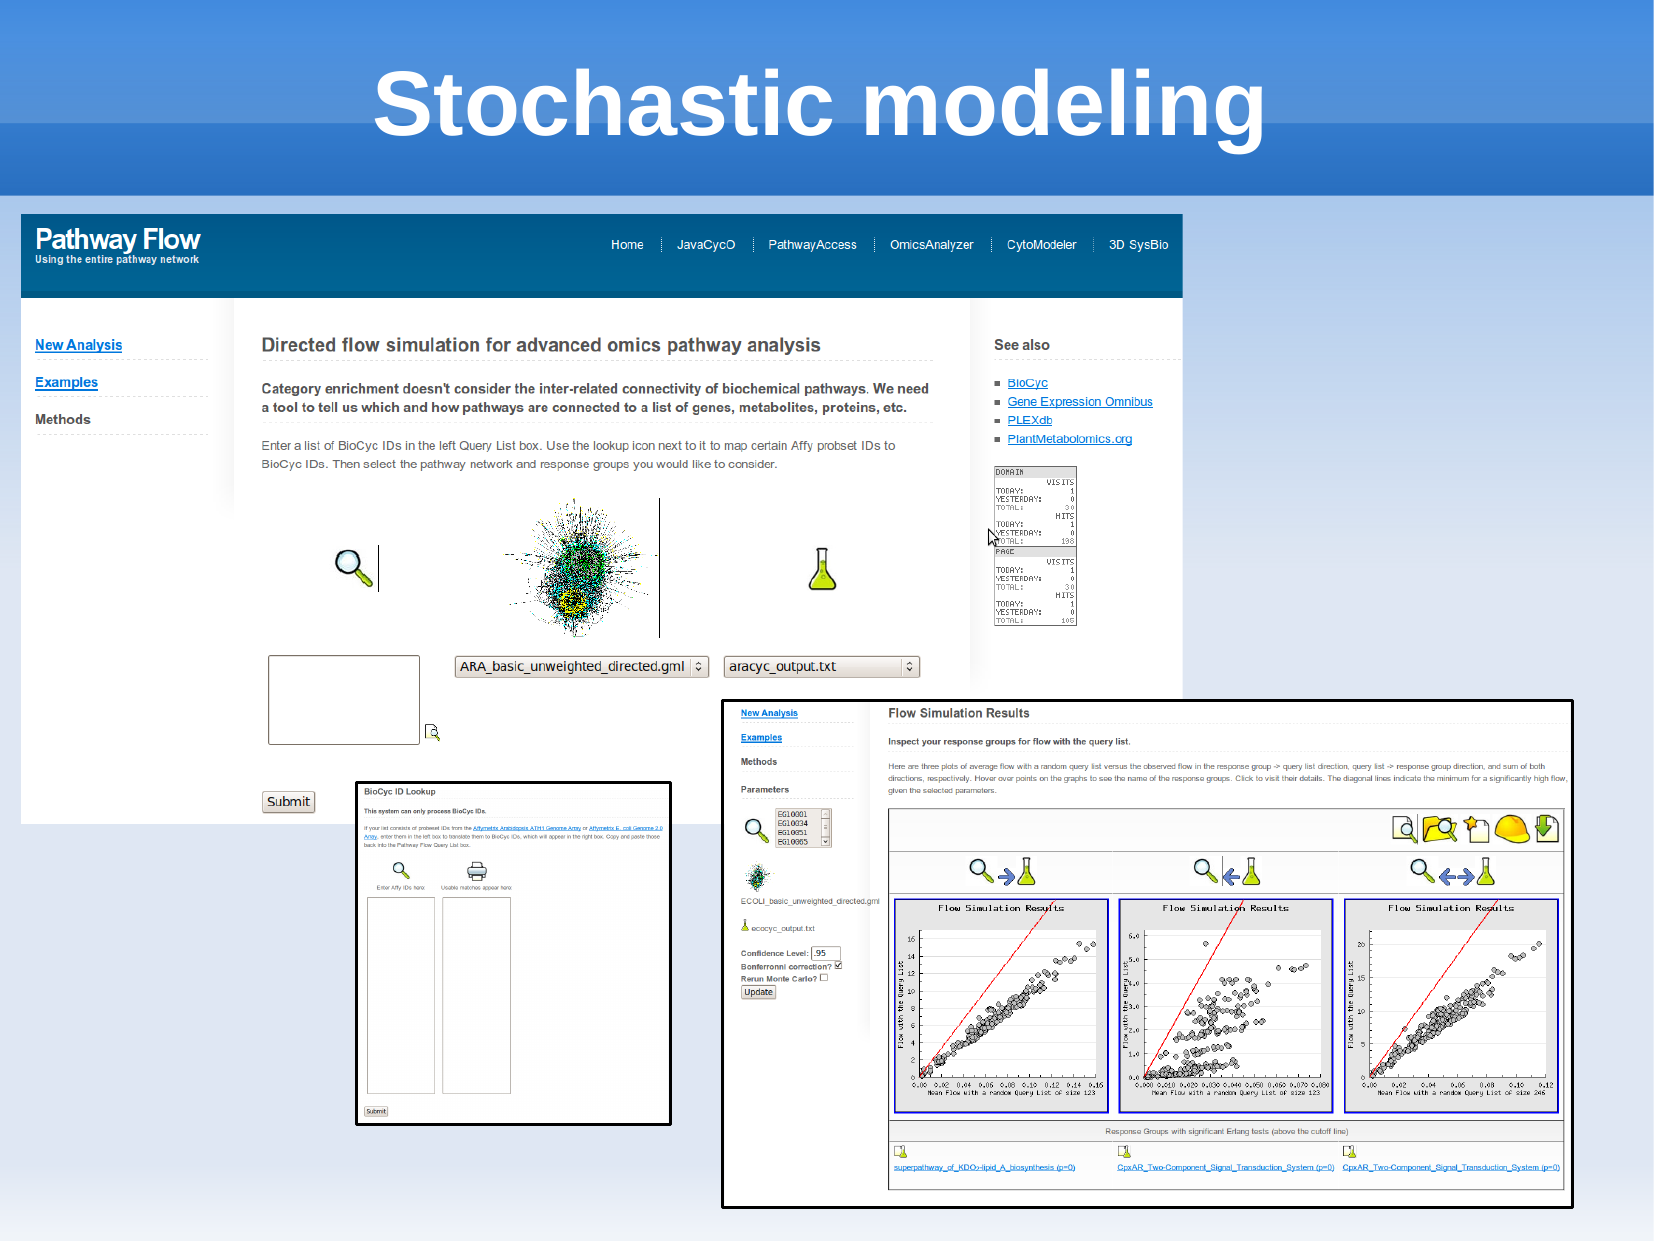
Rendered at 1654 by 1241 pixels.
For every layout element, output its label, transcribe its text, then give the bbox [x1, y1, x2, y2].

title Stochastic modeling [76, 7, 1565, 200]
picture [0, 0, 1654, 1241]
